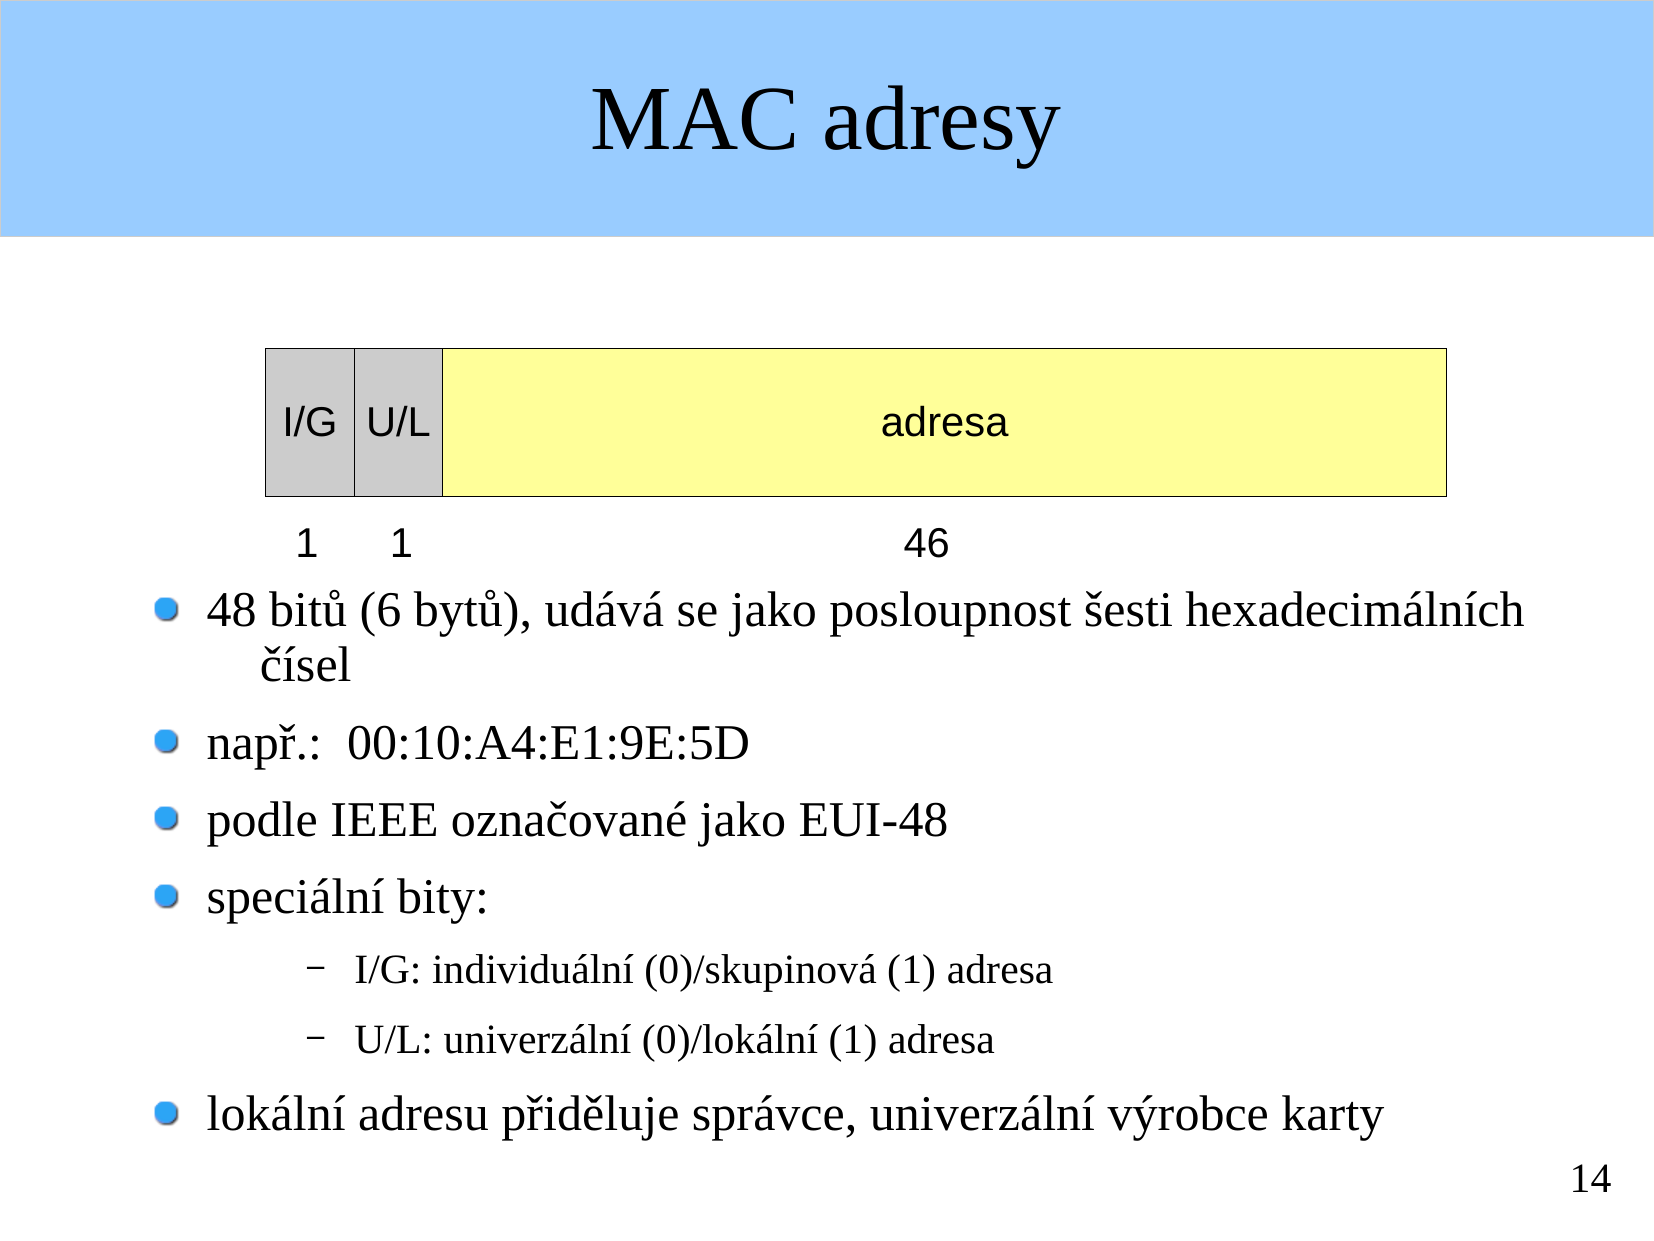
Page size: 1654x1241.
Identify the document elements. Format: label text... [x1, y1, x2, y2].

text_box 1 [295, 519, 319, 591]
list 48 bitů (6 bytů), udává se jako posloupnost šesti hexadecimálních čísel např.: 00:10:A4:E1:9E:5D podle IEEE označované jako EUI-48 speciální bity: I/G: individuální (0)/skupinová (1) adresa U/L: univerzální (0)/lokální (1) adresa lokální adresu přiděluje správce, univerzální výrobce karty [118, 582, 1562, 1182]
text_box adresa [443, 348, 1447, 497]
title MAC adresy [0, 0, 1654, 237]
text_box 46 [903, 519, 951, 591]
text_box U/L [354, 348, 443, 497]
text_box I/G [265, 348, 354, 497]
text_box 1 [389, 519, 414, 591]
